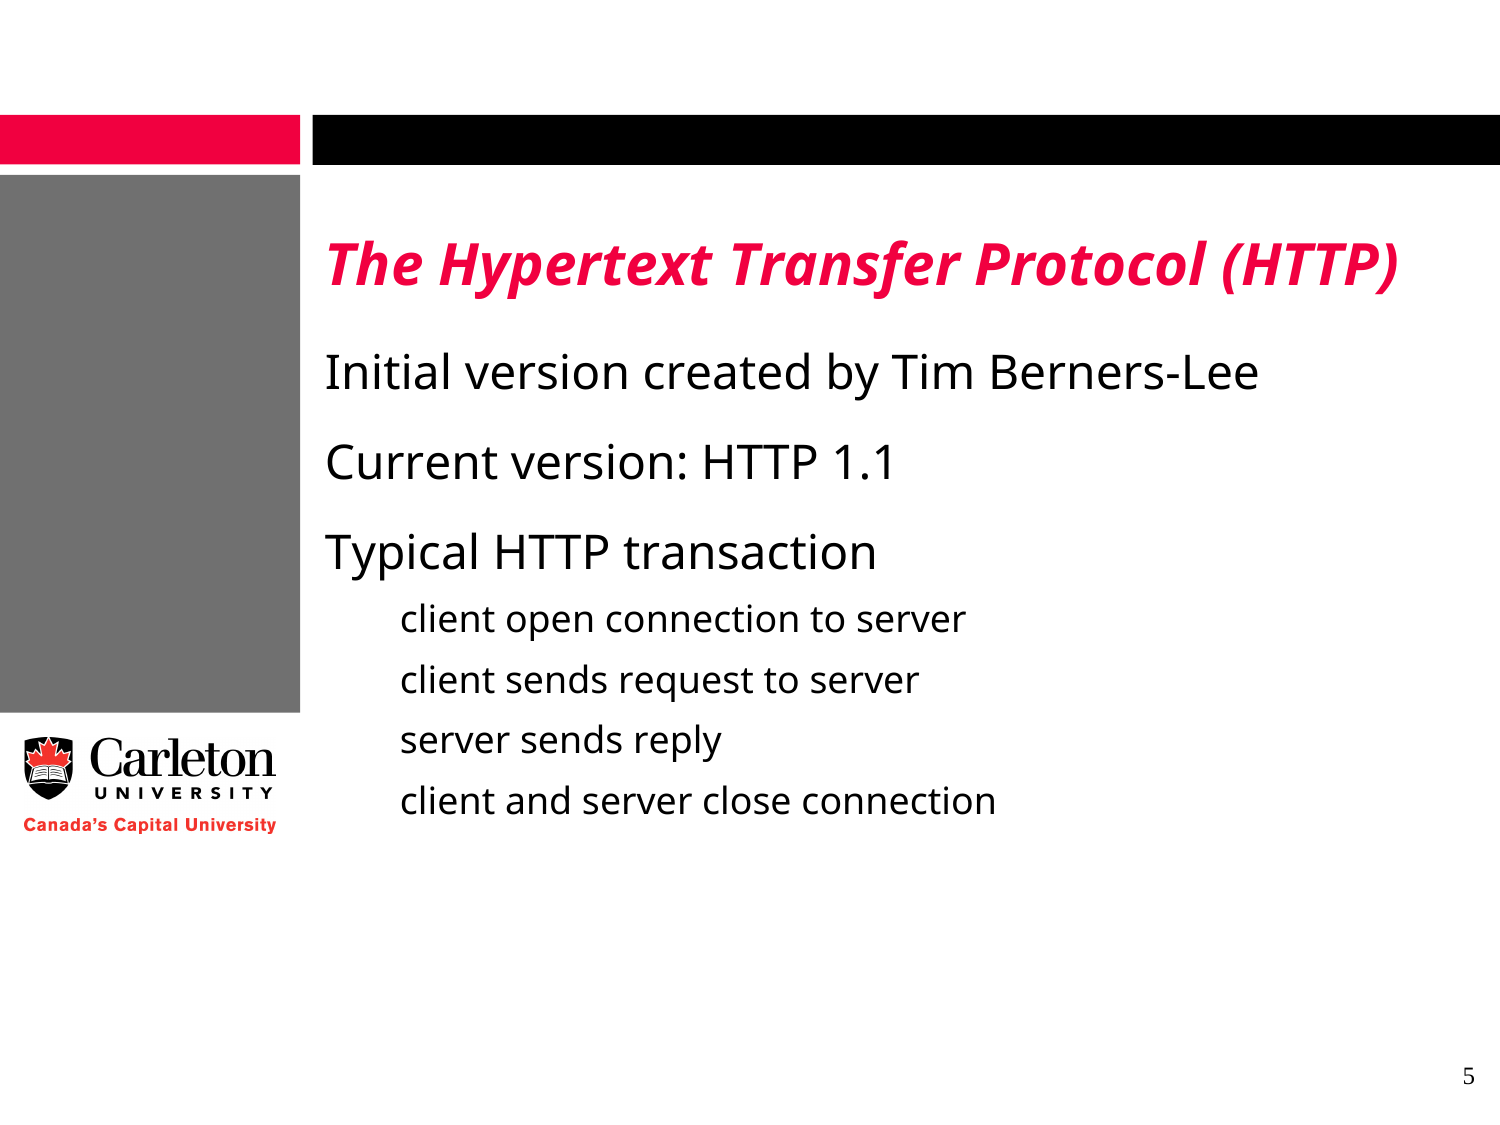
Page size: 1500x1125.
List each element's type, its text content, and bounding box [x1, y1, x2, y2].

list Initial version created by Tim Berners-Lee Current version: HTTP 1.1 Typical HTTP transaction client open connection to server client sends request to server server sends reply client and server close connection [324, 324, 1450, 1036]
picture [24, 737, 276, 834]
title The Hypertext Transfer Protocol (HTTP) [324, 194, 1450, 324]
